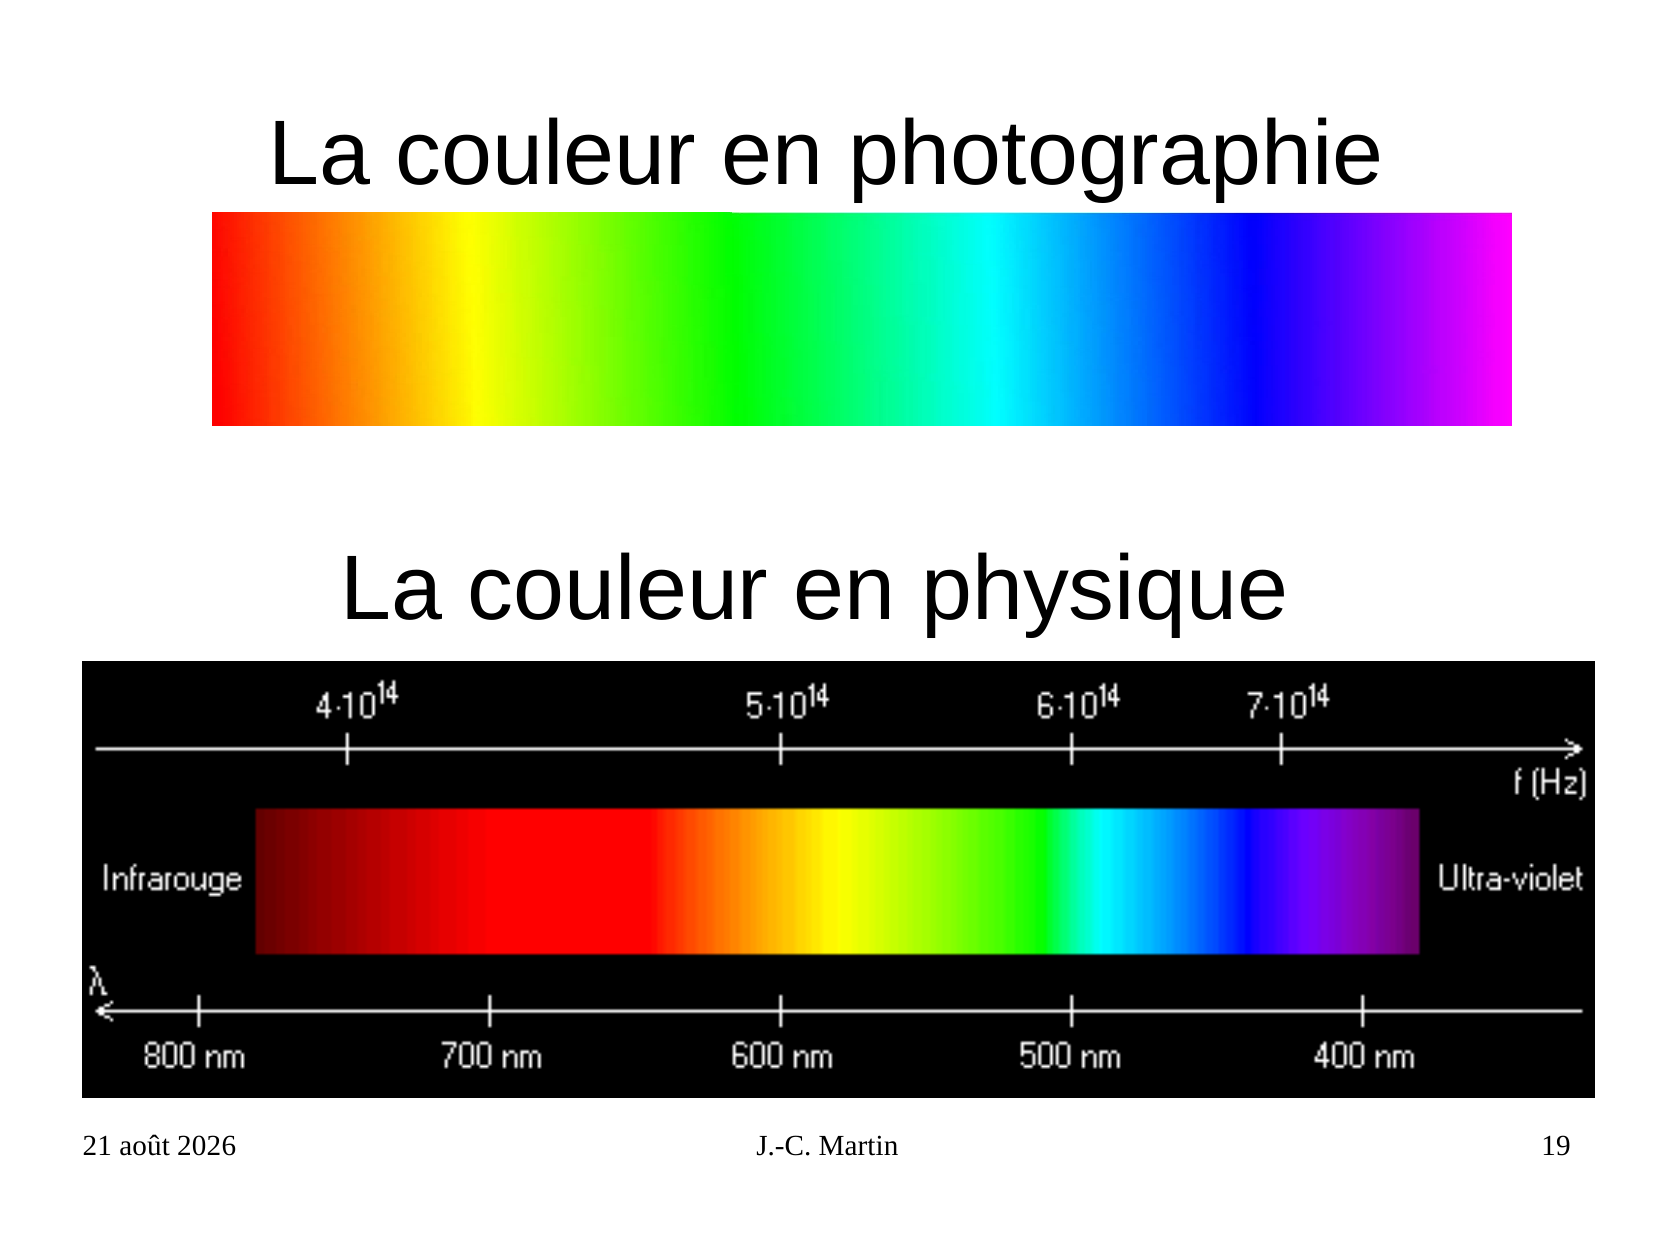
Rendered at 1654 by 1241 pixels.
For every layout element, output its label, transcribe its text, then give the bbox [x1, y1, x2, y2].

title La couleur en photographie [82, 49, 1571, 257]
picture [82, 661, 1595, 1098]
title La couleur en physique [70, 484, 1559, 692]
picture [212, 212, 1512, 426]
